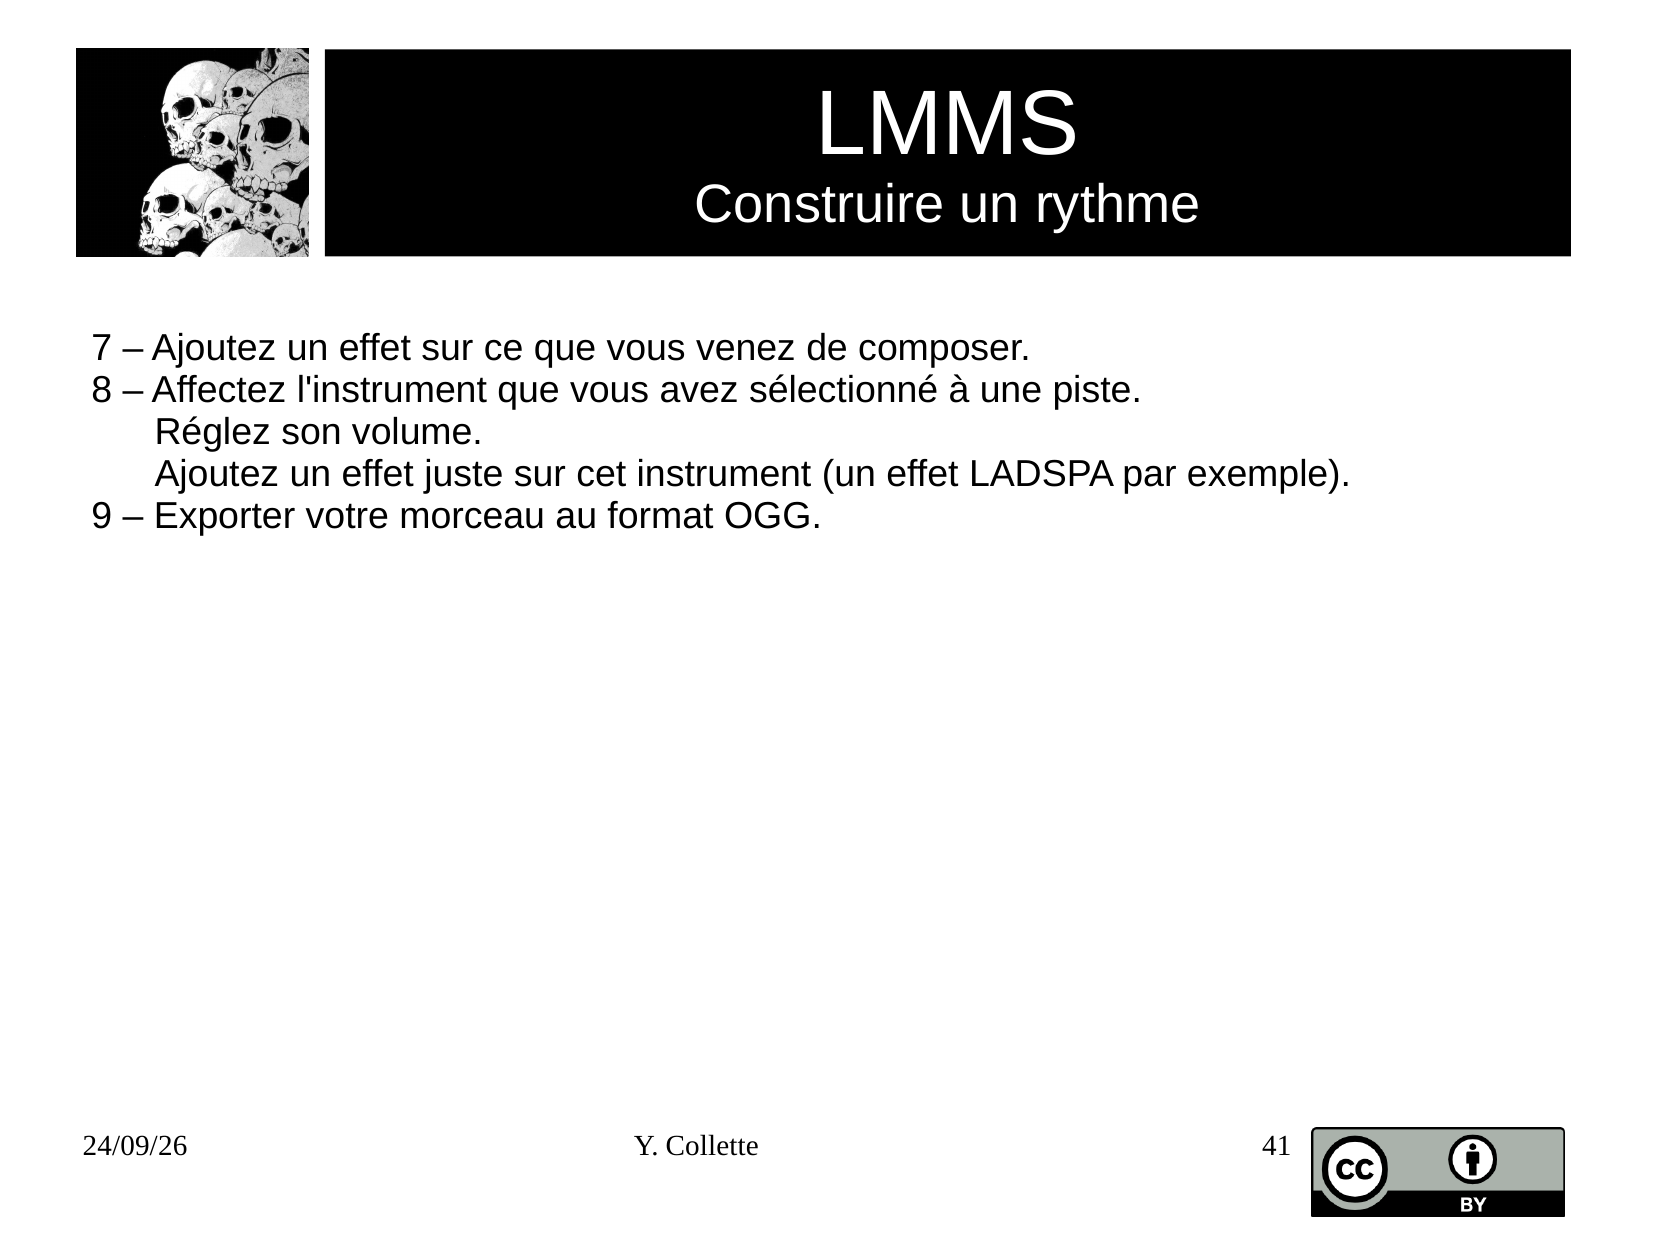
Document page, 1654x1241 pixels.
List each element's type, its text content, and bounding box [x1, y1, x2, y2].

picture [76, 48, 309, 257]
text_box 7 – Ajoutez un effet sur ce que vous venez de composer. 8 – Affectez l'instrument que vous avez sélectionné à une piste. Réglez son volume. Ajoutez un effet juste sur cet instrument (un effet LADSPA par exemple). 9 – Exporter votre morceau au format OGG. [76, 318, 1465, 544]
picture [1311, 1127, 1565, 1217]
title LMMS Construire un rythme [324, 49, 1571, 257]
